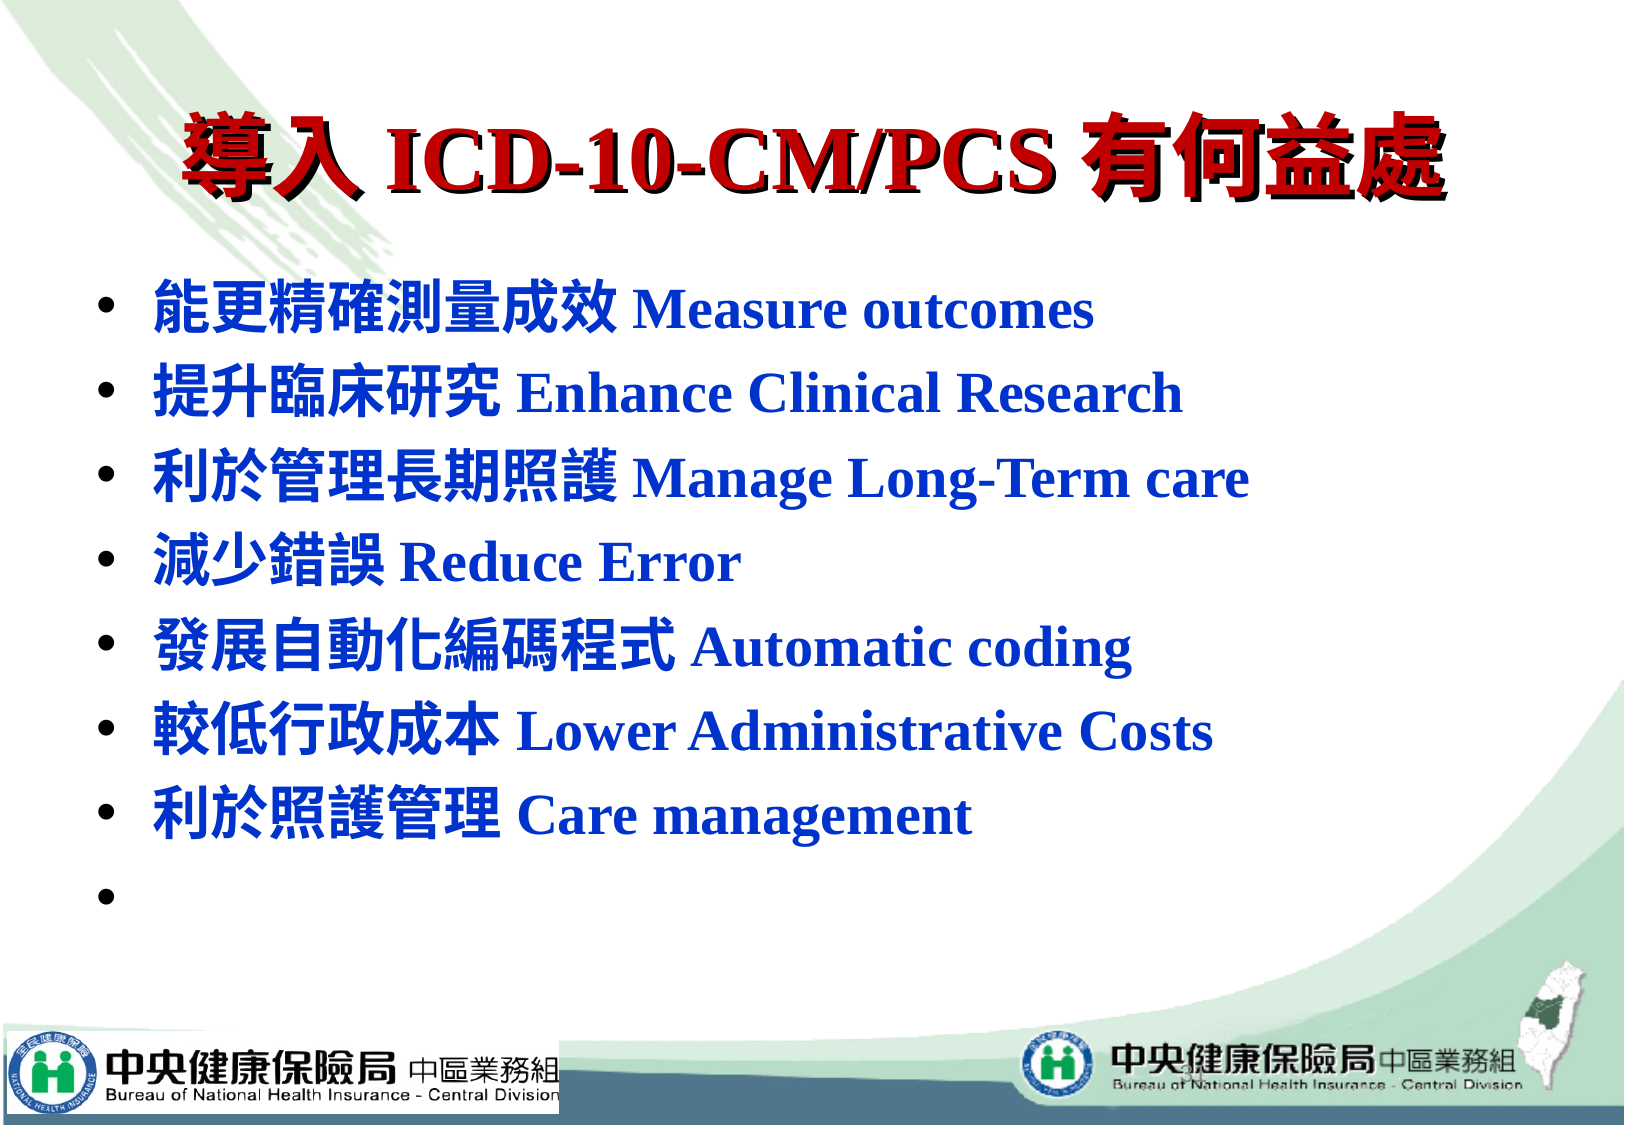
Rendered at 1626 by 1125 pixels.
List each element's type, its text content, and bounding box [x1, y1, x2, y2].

title 導入ICD-10-CM/PCS有何益處 [81, 58, 1544, 247]
list 能更精確測量成效Measure outcomes 提升臨床研究Enhance Clinical Research 利於管理長期照護Manage Long-Term care 減少錯誤Reduce Error 發展自動化編碼程式Automatic coding 較低行政成本Lower Administrative Costs 利於照護管理Care management [81, 262, 1544, 1005]
text_box [1164, 1042, 1544, 1103]
